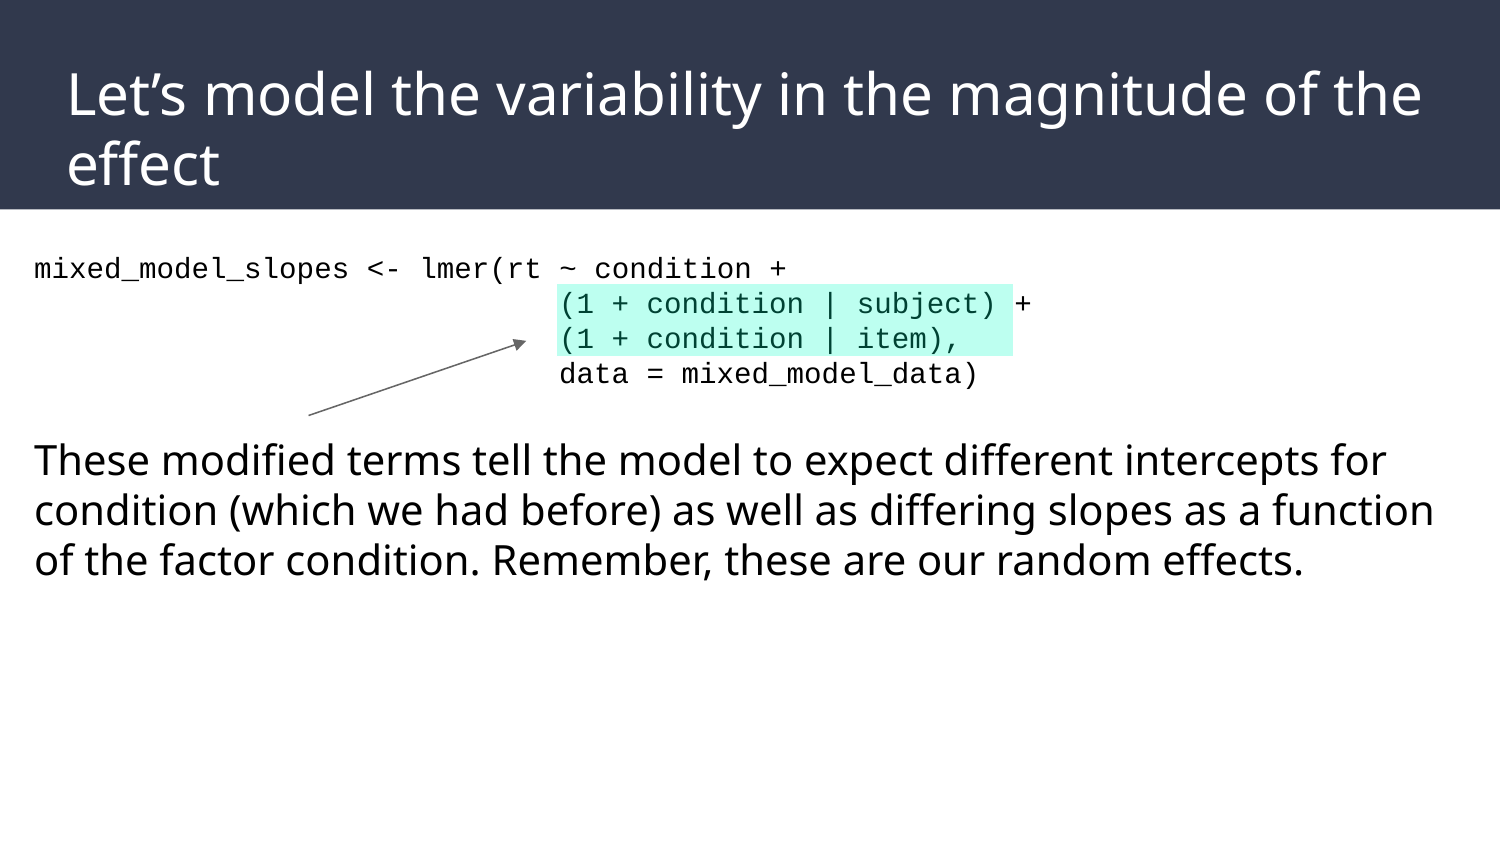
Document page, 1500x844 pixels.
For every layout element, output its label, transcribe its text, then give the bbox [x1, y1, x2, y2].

title Let’s model the variability in the magnitude of the effect [51, 42, 1449, 145]
text_box [556, 283, 1014, 357]
text_box mixed_model_slopes <- lmer(rt ~ condition + (1 + condition | subject) + (1 + condition | item), data = mixed_model_data) These modified terms tell the model to expect different intercepts for condition (which we had before) as well as differing slopes as a function of the factor condition. Remember, these are our random effects. [19, 234, 1474, 810]
